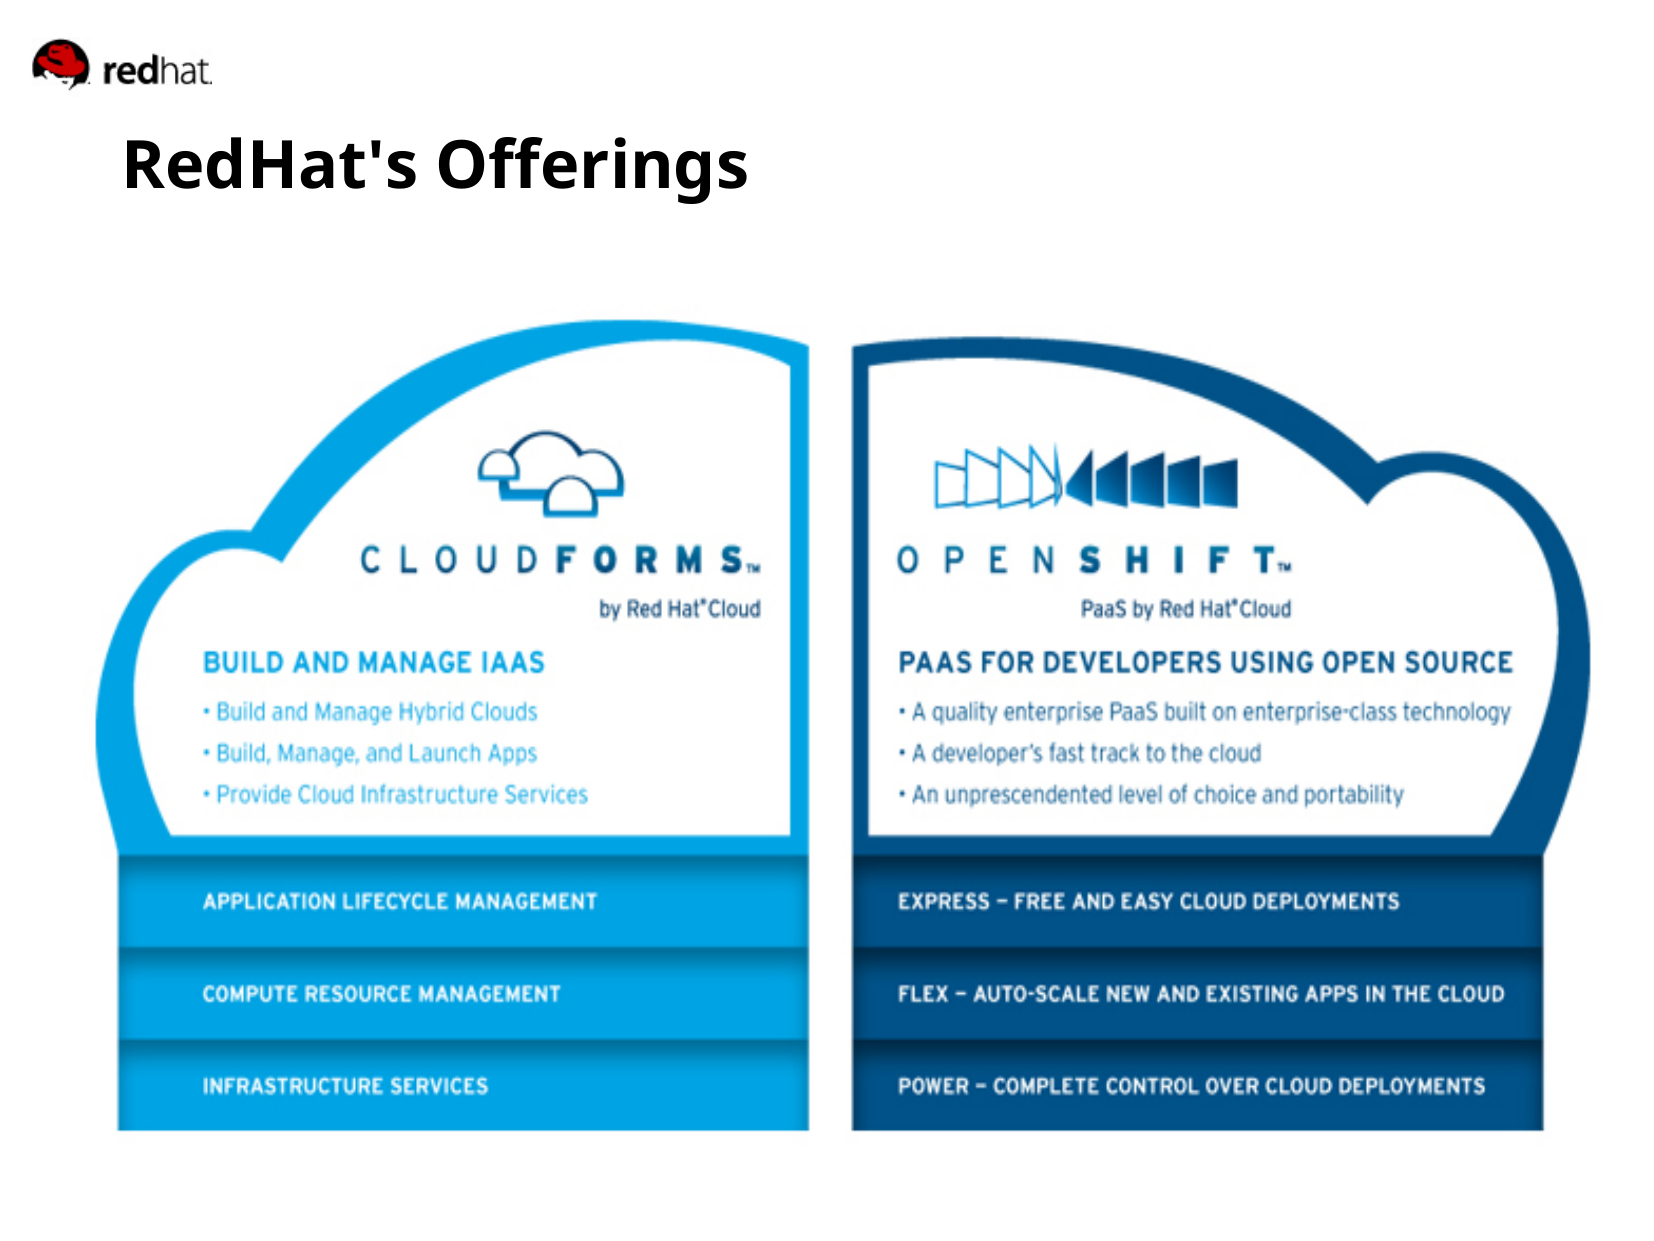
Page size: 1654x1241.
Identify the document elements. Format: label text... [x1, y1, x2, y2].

title RedHat's Offerings [121, 59, 1534, 211]
picture [33, 211, 1654, 1241]
picture [31, 37, 212, 98]
